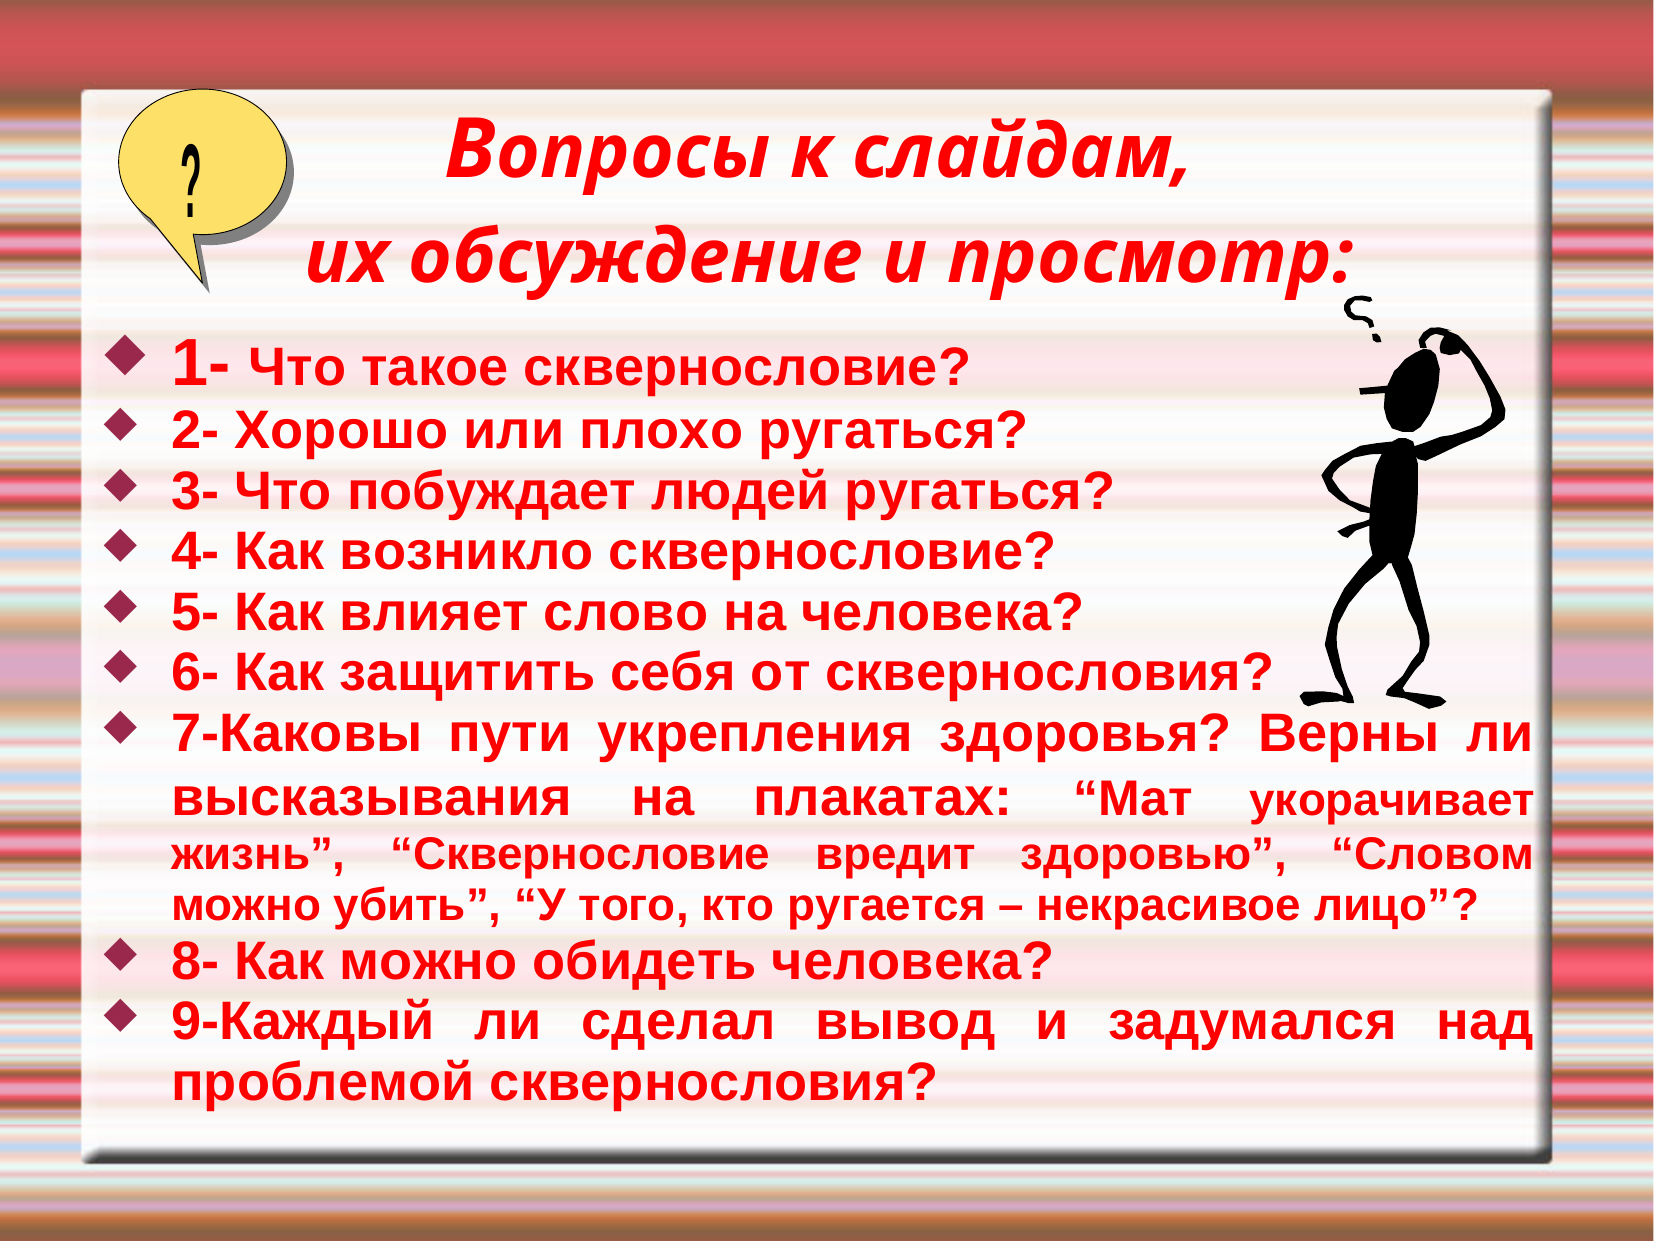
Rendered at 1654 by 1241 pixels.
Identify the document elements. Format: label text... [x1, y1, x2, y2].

title Вопросы к слайдам, их обсуждение и просмотр: [123, 84, 1536, 308]
list 1- Что такое сквернословие? 2- Хорошо или плохо ругаться? 3- Что побуждает людей ругаться? 4- Как возникло сквернословие? 5- Как влияет слово на человека? 6- Как защитить себя от сквернословия? 7-Каковы пути укрепления здоровья? Верны ли высказывания на плакатах: “Мат укорачивает жизнь”, “Сквернословие вредит здоровью”, “Словом можно убить”, “У того, кто ругается – некрасивое лицо”? 8- Как можно обидеть человека? 9-Каждый ли сделал вывод и задумался над проблемой сквернословия? [88, 324, 1536, 1240]
picture [0, 0, 1654, 1241]
